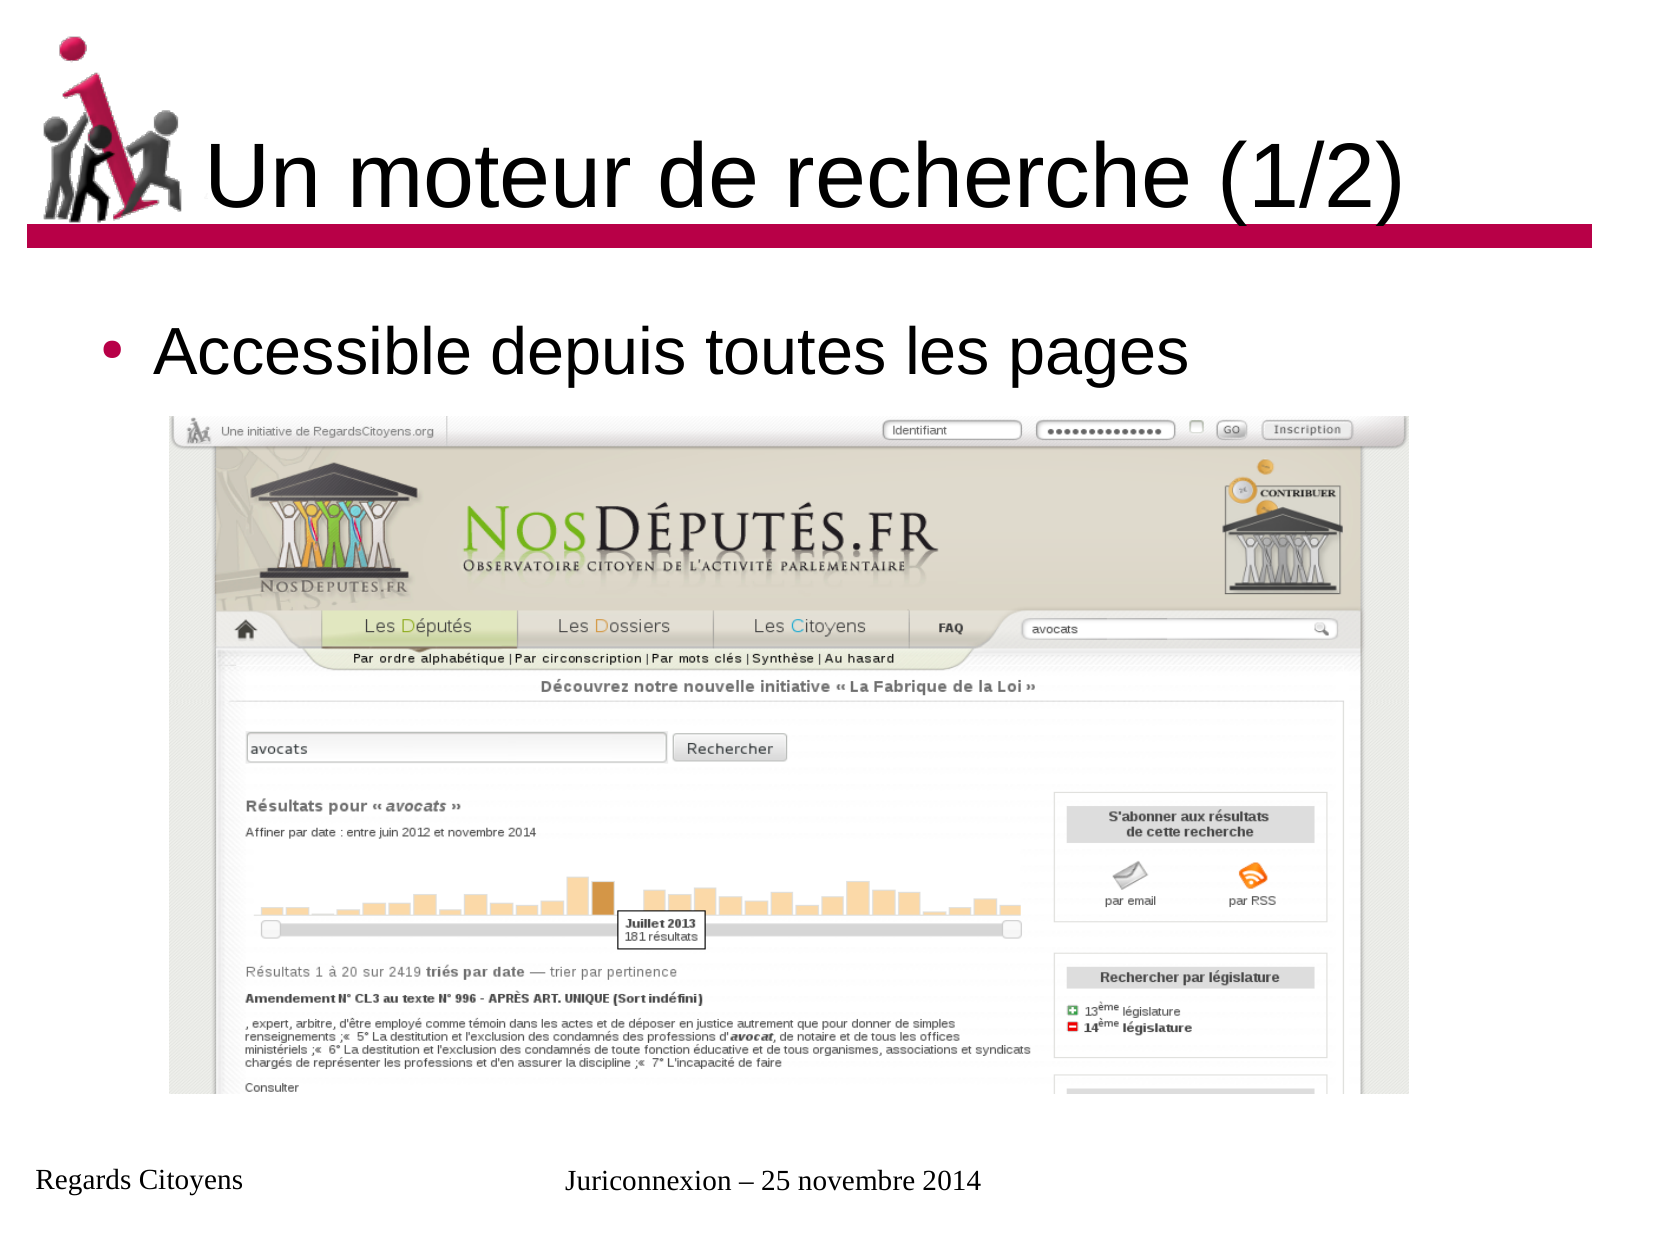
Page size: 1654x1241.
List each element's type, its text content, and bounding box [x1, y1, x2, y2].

picture [27, 31, 208, 224]
list Accessible depuis toutes les pages [82, 313, 1571, 1034]
picture [169, 416, 1409, 1094]
title Un moteur de recherche (1/2) [204, 72, 1593, 280]
